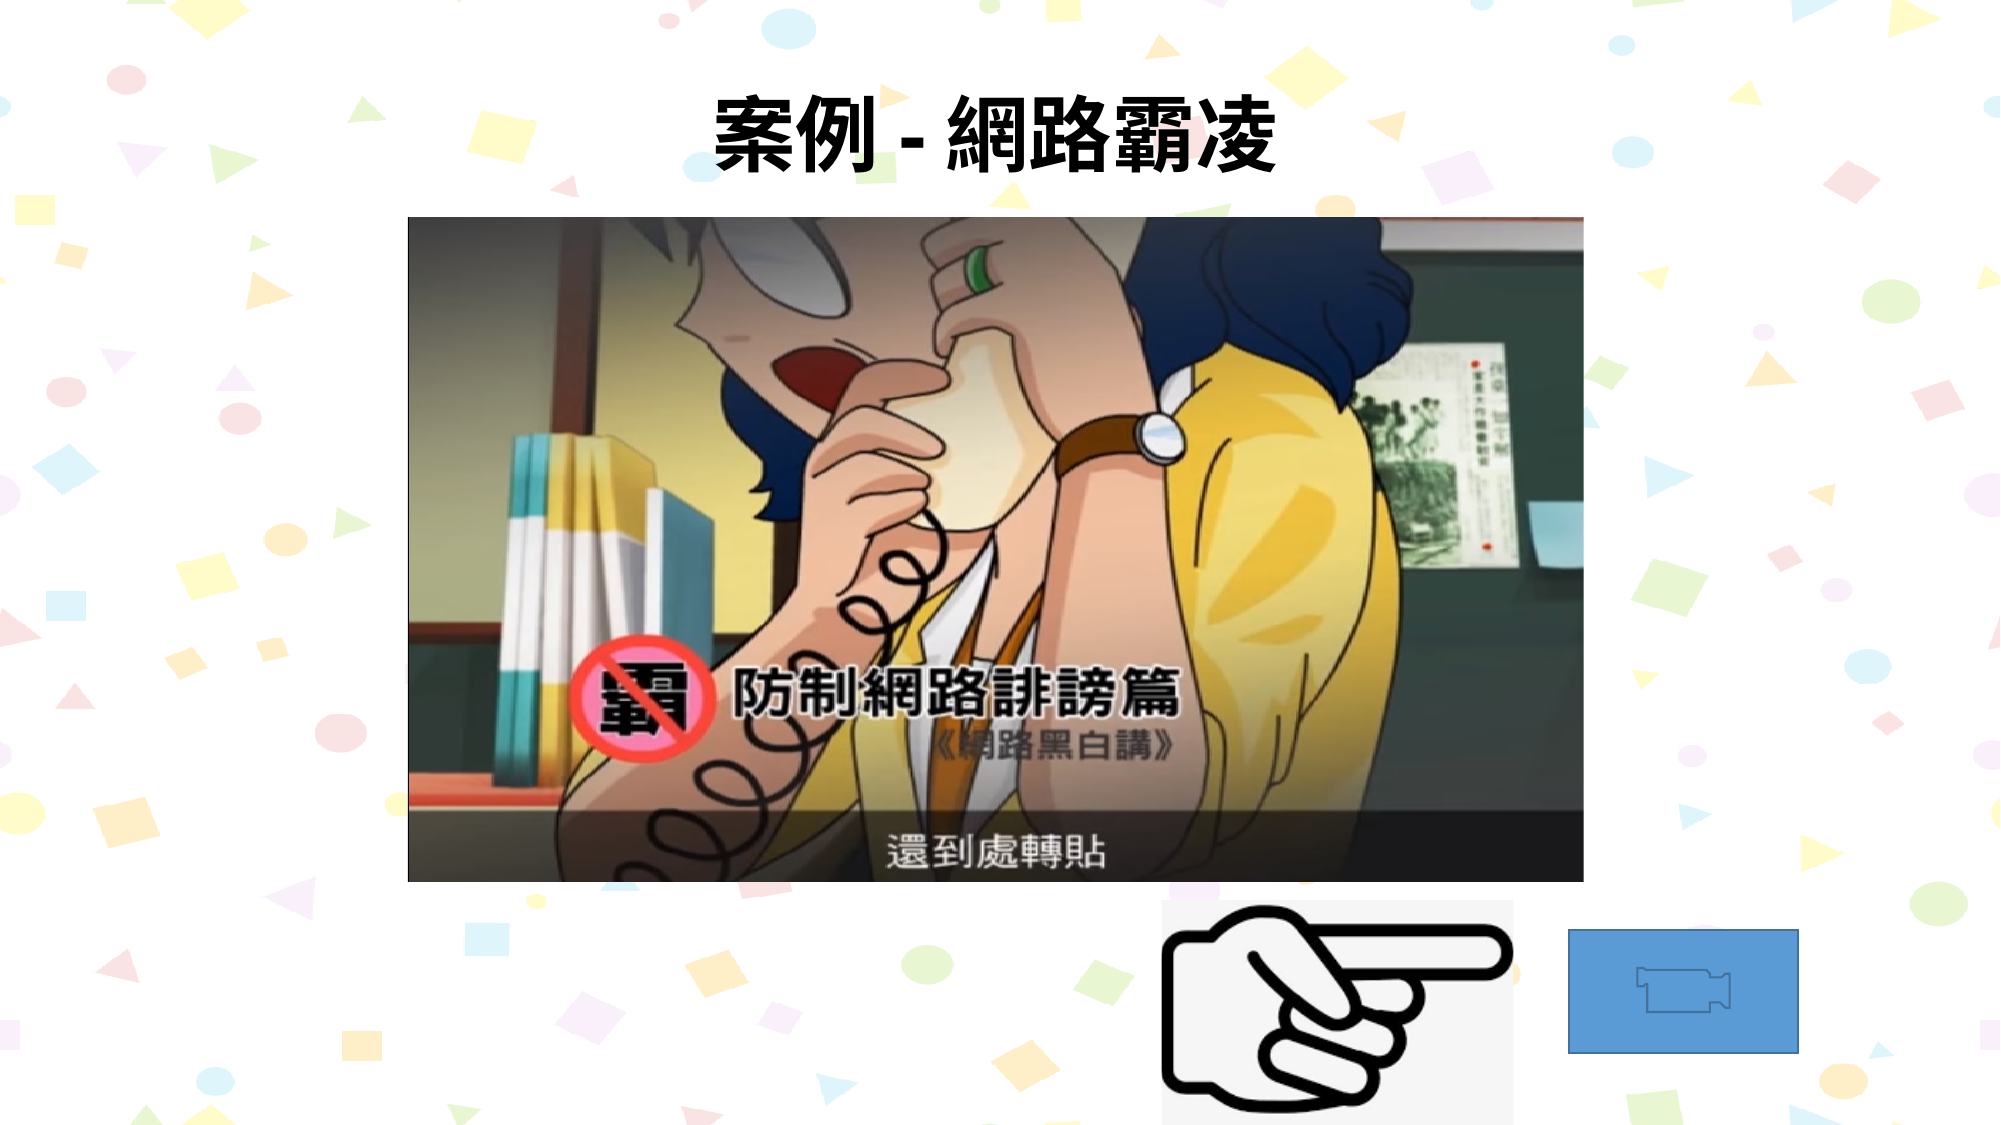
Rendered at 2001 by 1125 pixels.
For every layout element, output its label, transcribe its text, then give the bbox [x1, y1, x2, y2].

picture [407, 217, 1584, 882]
picture [1161, 900, 1514, 1125]
text_box [1568, 930, 1799, 1054]
title 案例-網路霸凌 [67, 13, 1925, 232]
